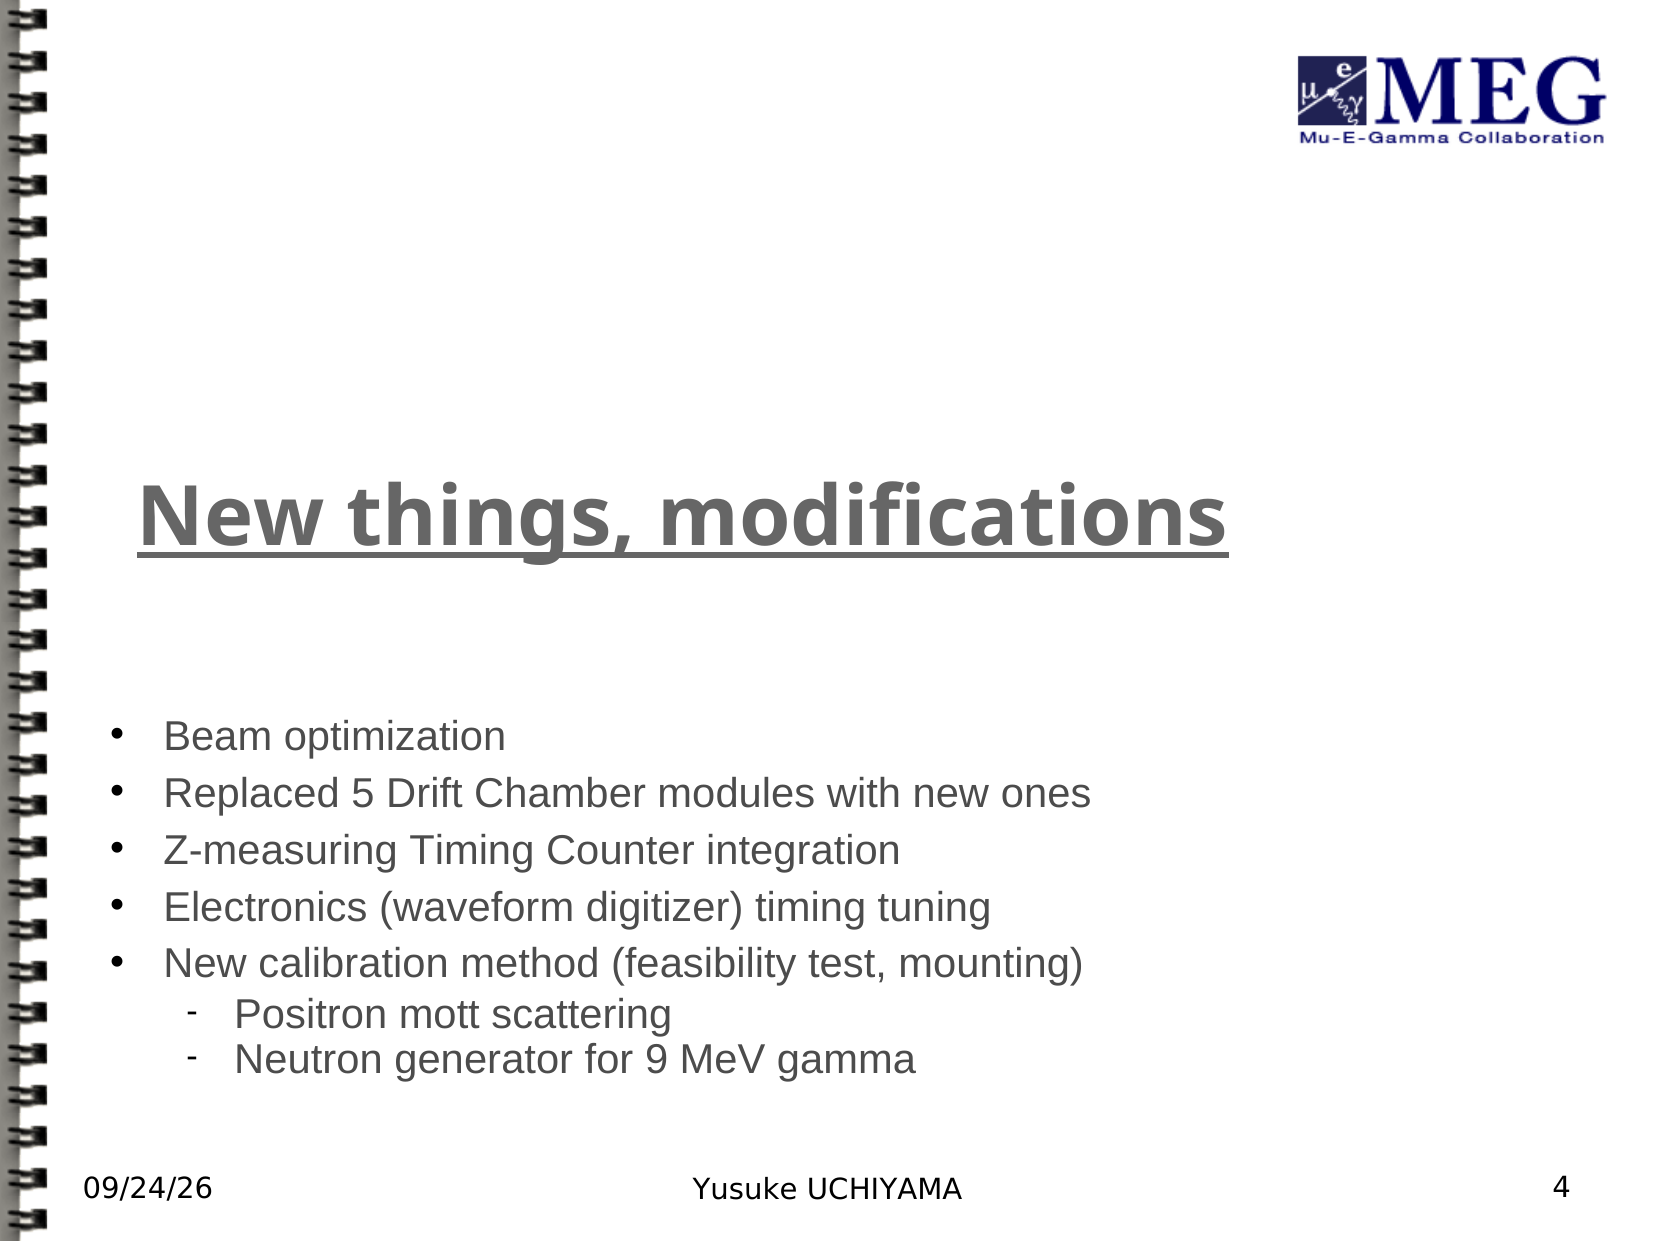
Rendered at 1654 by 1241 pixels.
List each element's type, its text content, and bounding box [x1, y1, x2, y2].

picture [0, 0, 1654, 1241]
title New things, modifications [136, 453, 1441, 571]
list Beam optimization Replaced 5 Drift Chamber modules with new ones Z-measuring Timing Counter integration Electronics (waveform digitizer) timing tuning New calibration method (feasibility test, mounting) Positron mott scattering Neutron generator for 9 MeV gamma [92, 714, 1571, 1124]
